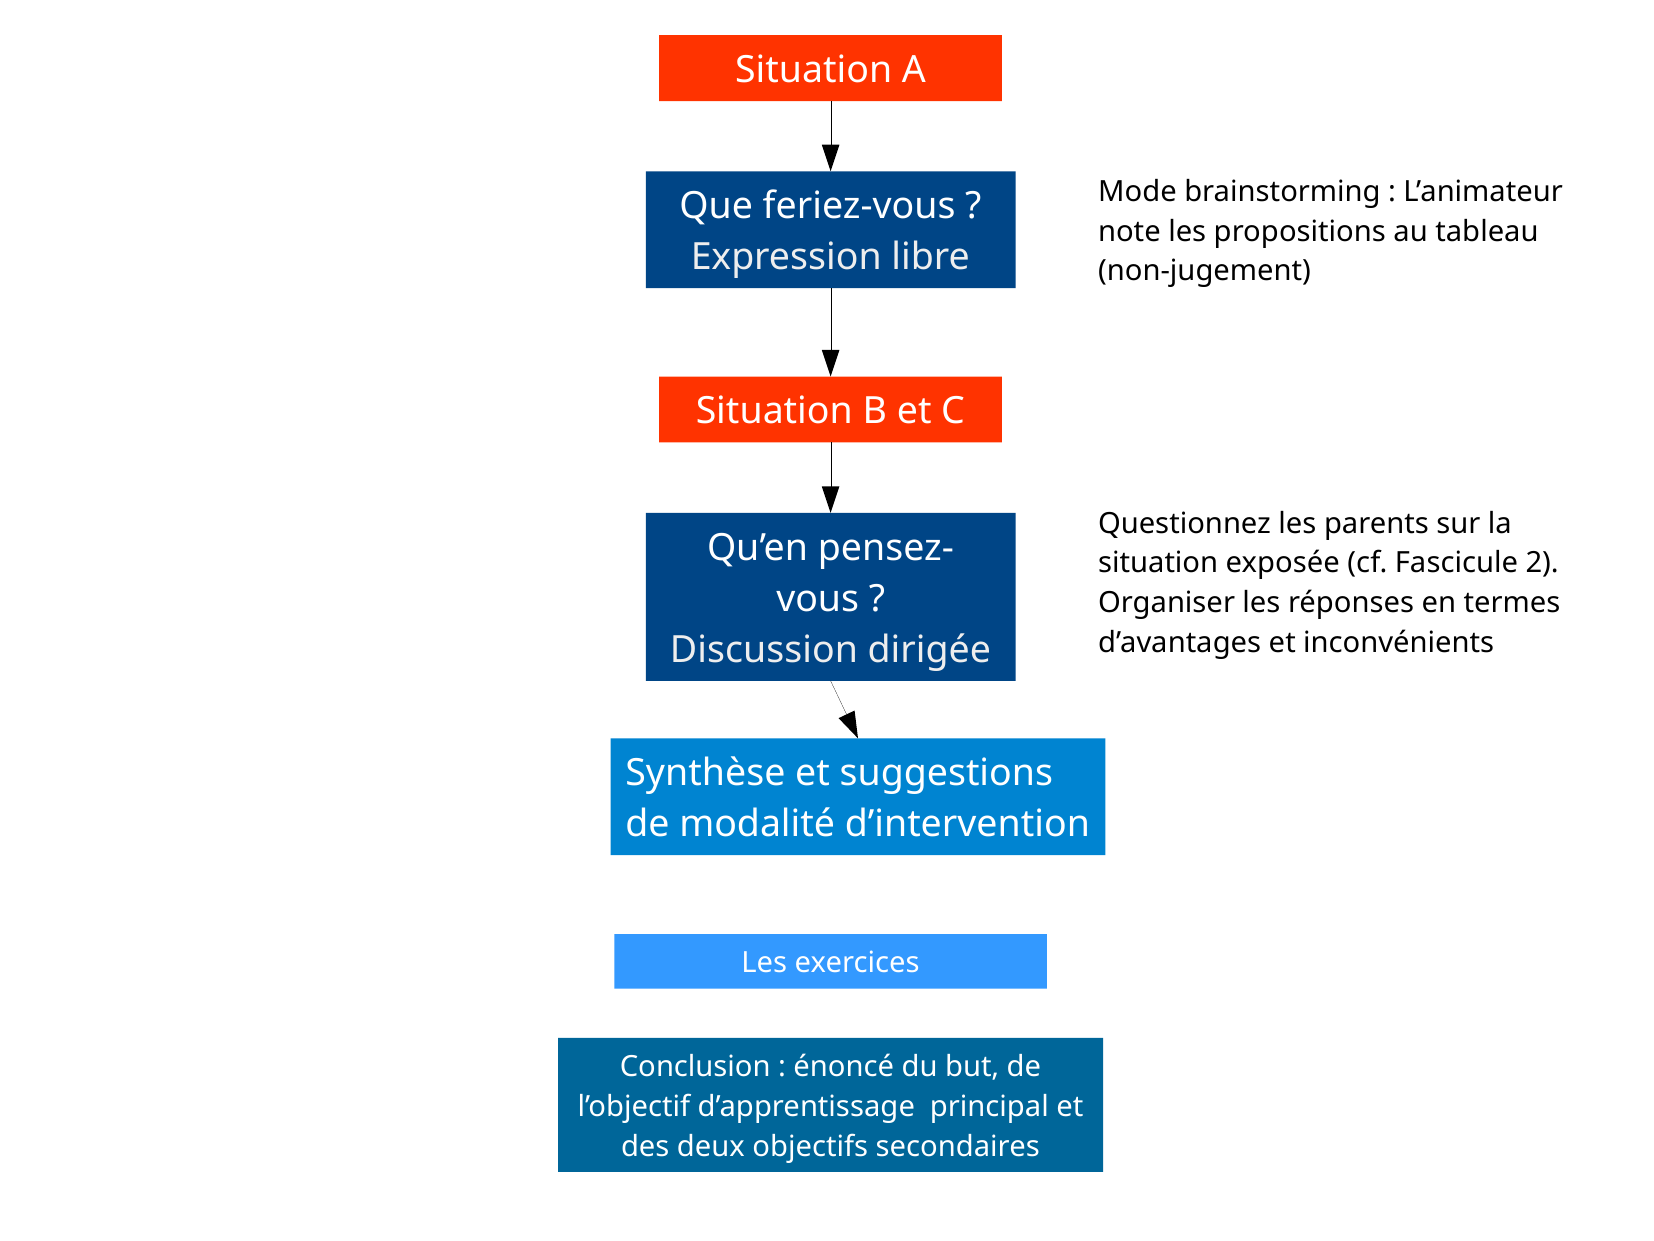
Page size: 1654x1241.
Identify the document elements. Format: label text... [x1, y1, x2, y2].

text_box Situation B et C [659, 376, 1002, 438]
text_box Synthèse et suggestions de modalité d’intervention [610, 738, 1051, 845]
text_box Situation A [659, 35, 1002, 96]
text_box Questionnez les parents sur la situation exposée (cf. Fascicule 2). Organiser les réponses en termes d’avantages et inconvénients [1083, 494, 1580, 652]
text_box Conclusion : énoncé du but, de l’objectif d’apprentissage principal et des deux objectifs secondaires [558, 1037, 1104, 1167]
text_box Que feriez-vous ? Expression libre [645, 171, 1016, 278]
text_box Qu’en pensez-vous ? Discussion dirigée [645, 512, 1016, 620]
text_box Mode brainstorming : L’animateur note les propositions au tableau (non-jugement) [1083, 162, 1580, 285]
text_box Les exercices [614, 934, 1047, 985]
